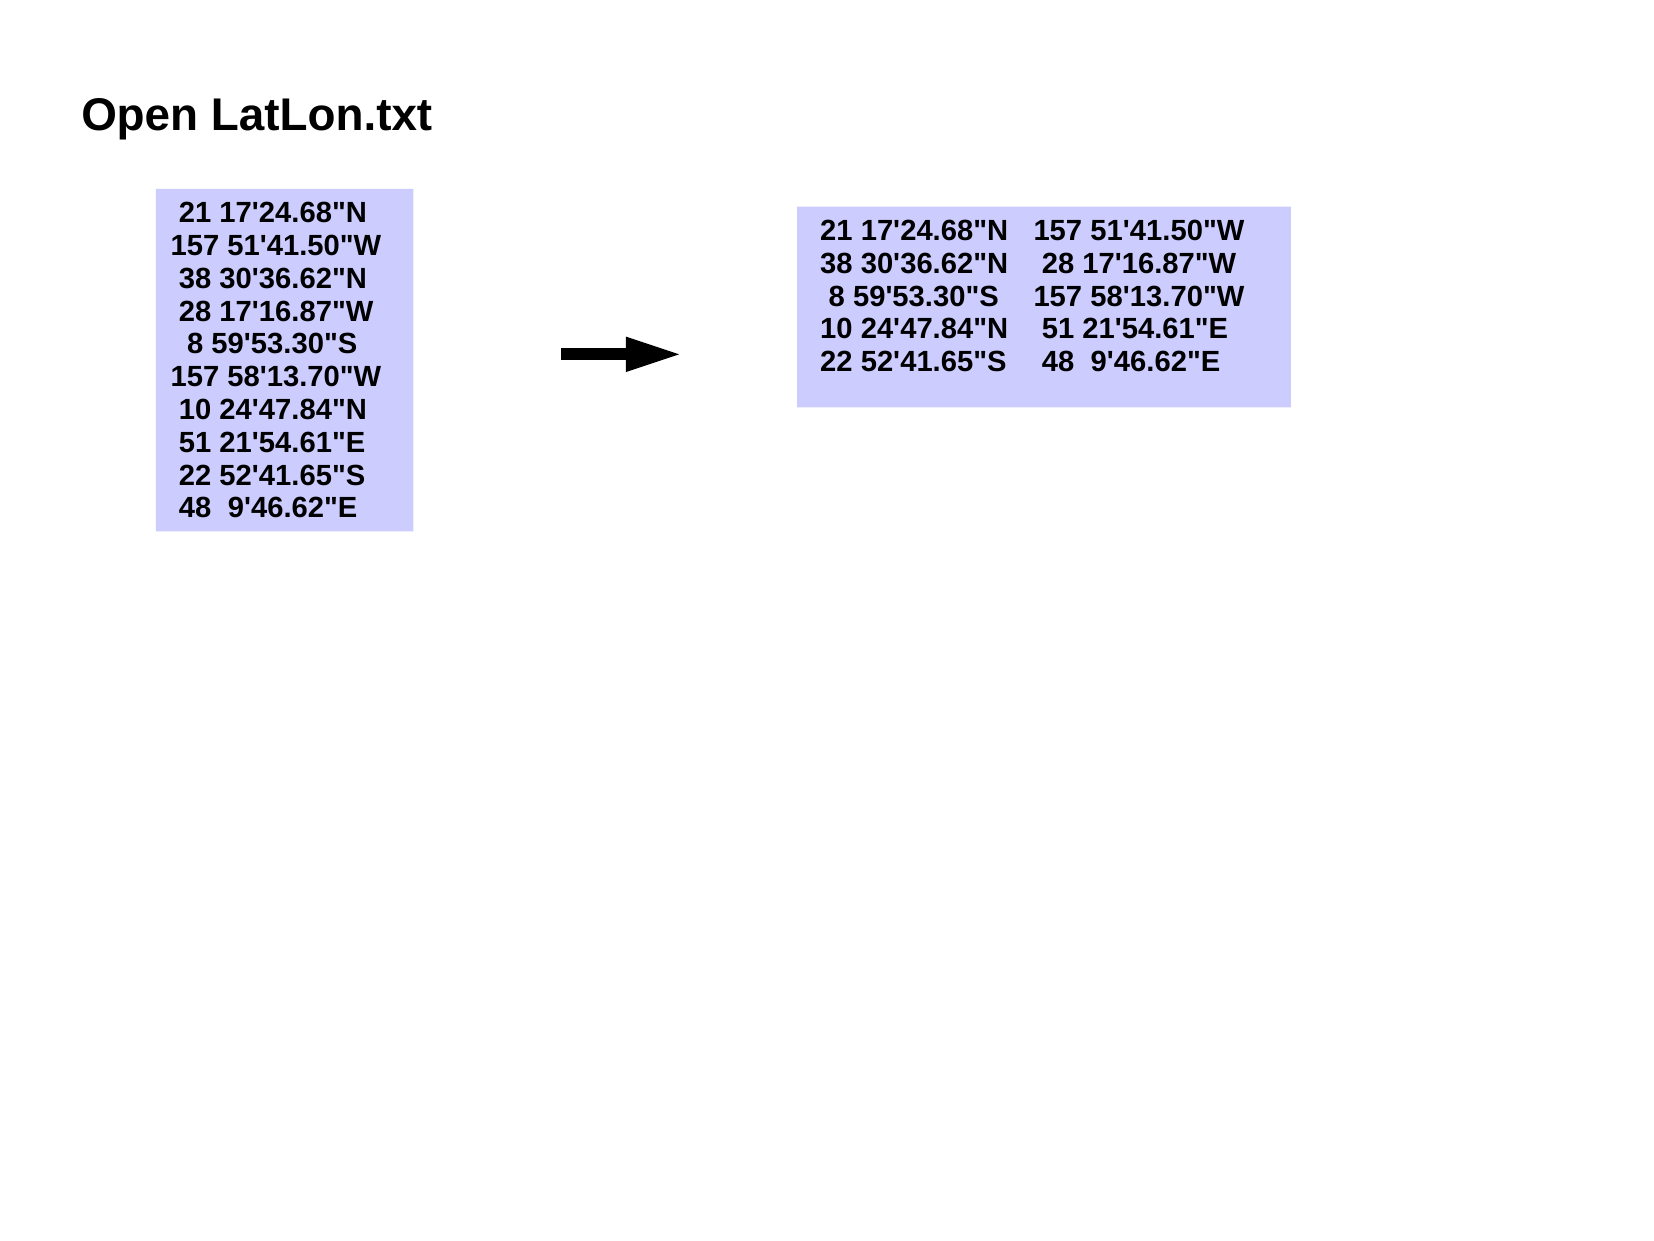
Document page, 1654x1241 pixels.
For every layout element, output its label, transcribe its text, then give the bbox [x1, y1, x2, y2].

text_box 21 17'24.68"N 157 51'41.50"W 38 30'36.62"N 28 17'16.87"W 8 59'53.30"S 157 58'13.70"W 10 24'47.84"N 51 21'54.61"E 22 52'41.65"S 48 9'46.62"E [797, 206, 1291, 408]
text_box Open LatLon.txt [66, 81, 768, 148]
text_box 21 17'24.68"N 157 51'41.50"W 38 30'36.62"N 28 17'16.87"W 8 59'53.30"S 157 58'13.70"W 10 24'47.84"N 51 21'54.61"E 22 52'41.65"S 48 9'46.62"E [155, 188, 414, 532]
